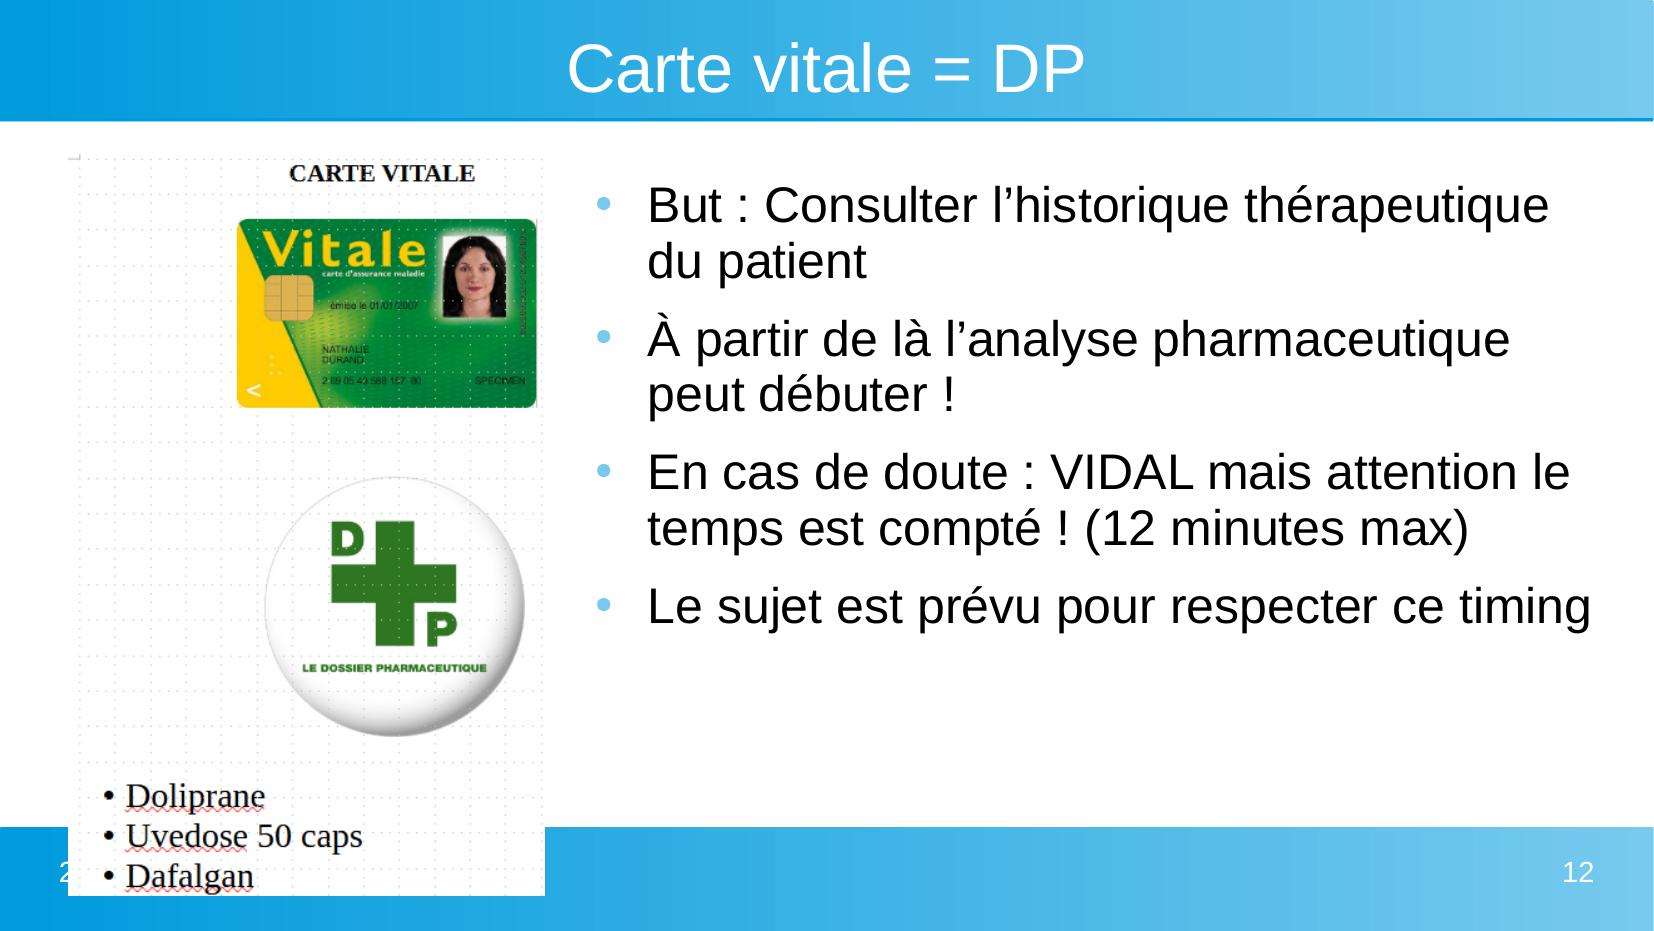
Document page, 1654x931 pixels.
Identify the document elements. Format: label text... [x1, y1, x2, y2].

title Carte vitale = DP [59, 29, 1595, 108]
picture [67, 154, 545, 896]
list But : Consulter l’historique thérapeutique du patient À partir de là l’analyse pharmaceutique peut débuter ! En cas de doute : VIDAL mais attention le temps est compté ! (12 minutes max) Le sujet est prévu pour respecter ce timing [577, 177, 1595, 768]
